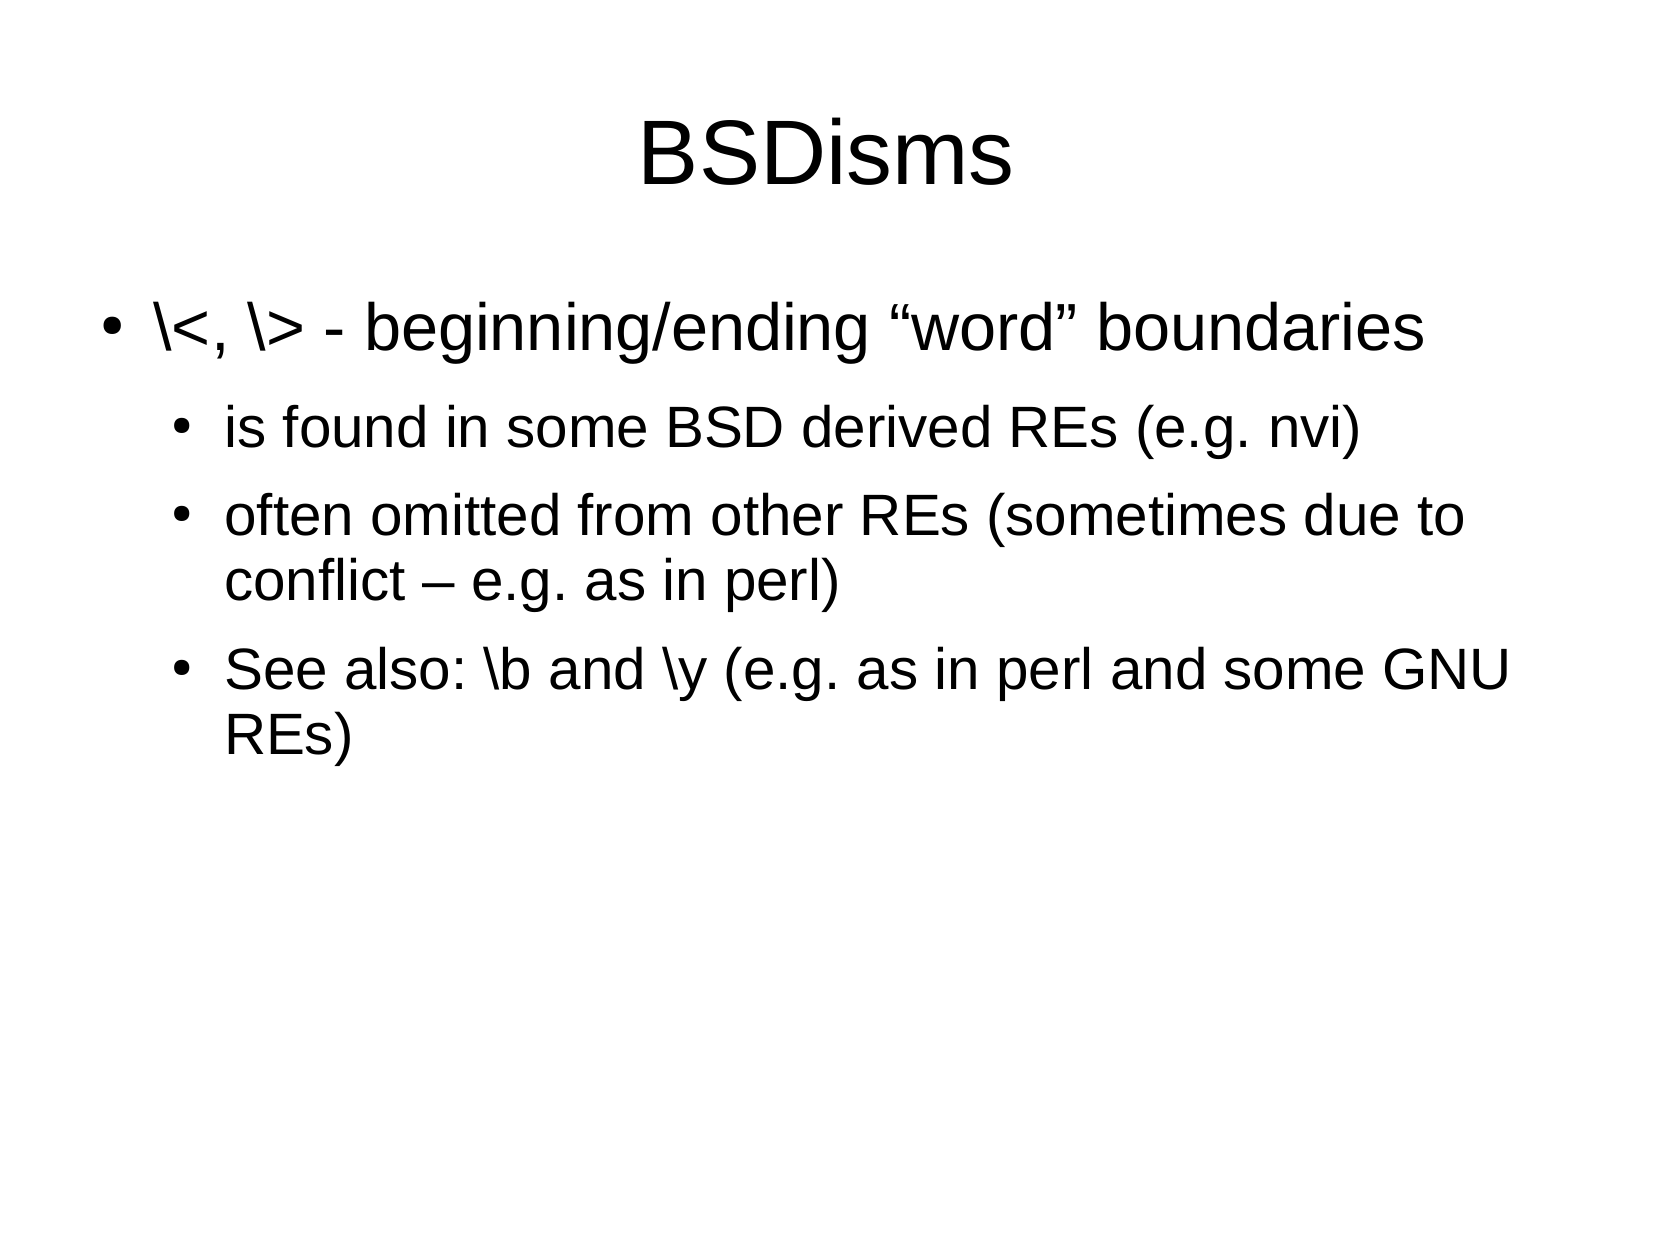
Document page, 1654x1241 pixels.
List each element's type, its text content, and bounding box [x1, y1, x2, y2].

list \<, \> - beginning/ending “word” boundaries is found in some BSD derived REs (e.g. nvi) often omitted from other REs (sometimes due to conflict – e.g. as in perl) See also: \b and \y (e.g. as in perl and some GNU REs) [82, 290, 1571, 1094]
title BSDisms [82, 56, 1571, 250]
